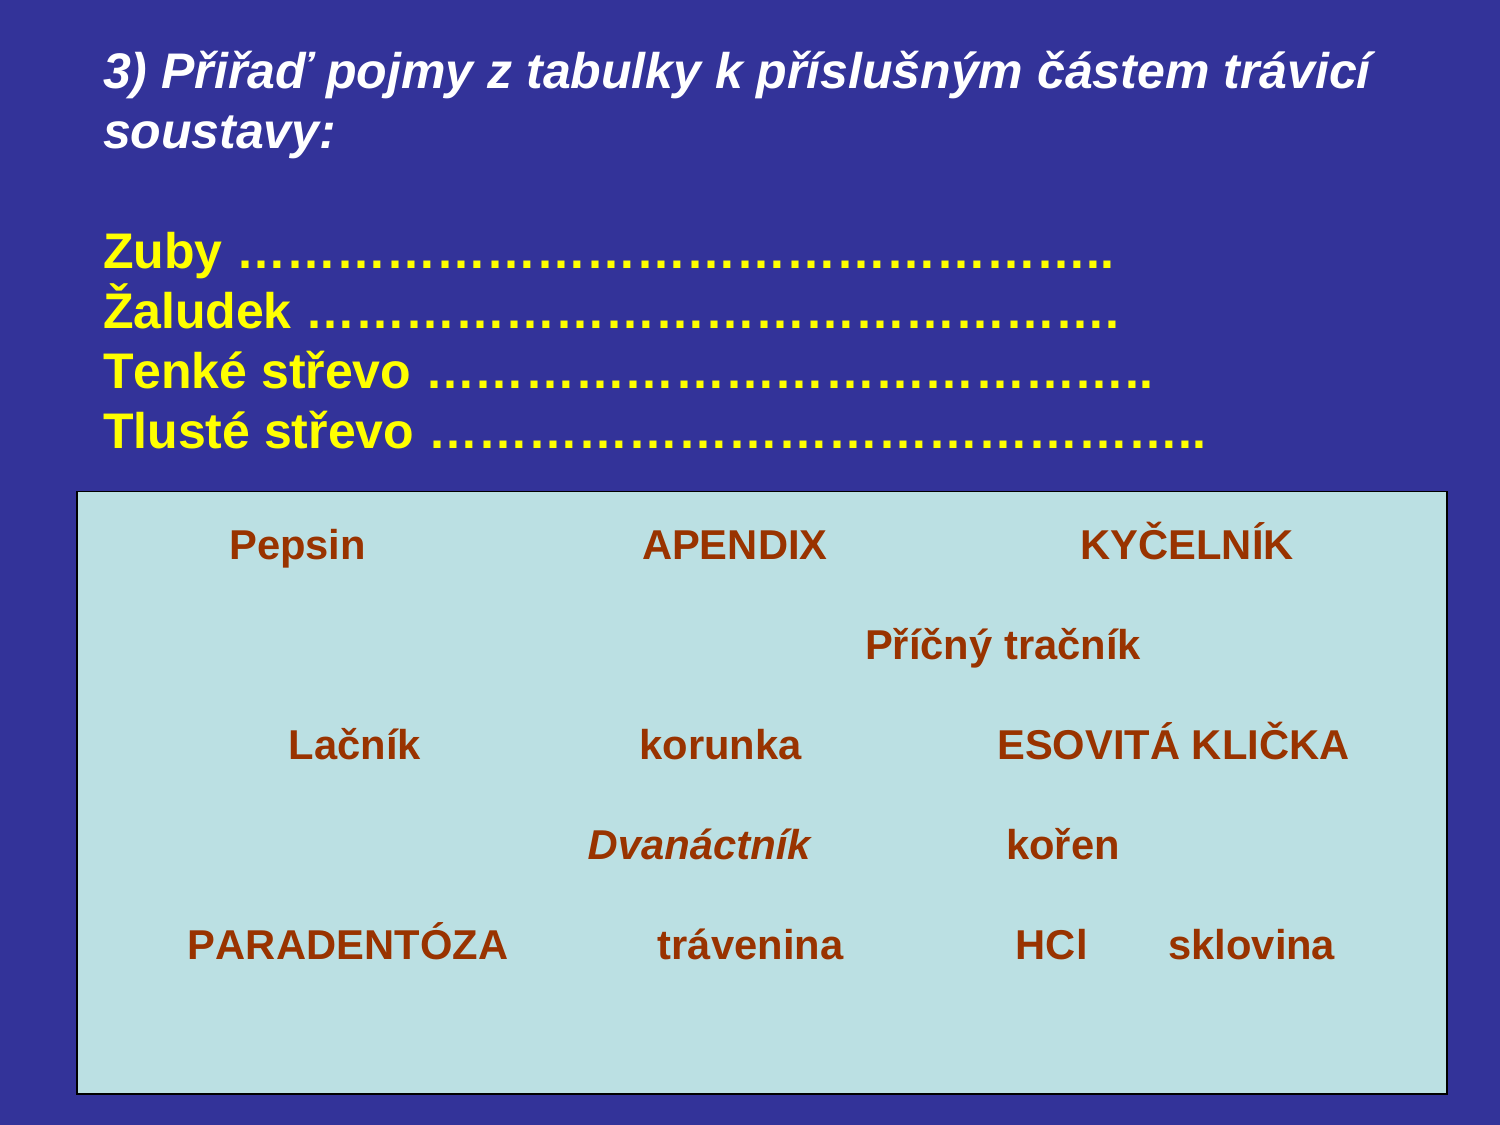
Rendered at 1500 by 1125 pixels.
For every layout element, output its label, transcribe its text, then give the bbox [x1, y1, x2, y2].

text_box Pepsin APENDIX KYČELNÍK Příčný tračník Lačník korunka ESOVITÁ KLIČKA Dvanáctník kořen PARADENTÓZA trávenina HCl sklovina [76, 491, 1447, 1094]
text_box 3) Přiřaď pojmy z tabulky k příslušným částem trávicí soustavy: Zuby …………………………………………….. Žaludek …………………………………………. Tenké střevo …………………………………….. Tlusté střevo ……………………………………….. [88, 30, 1436, 491]
